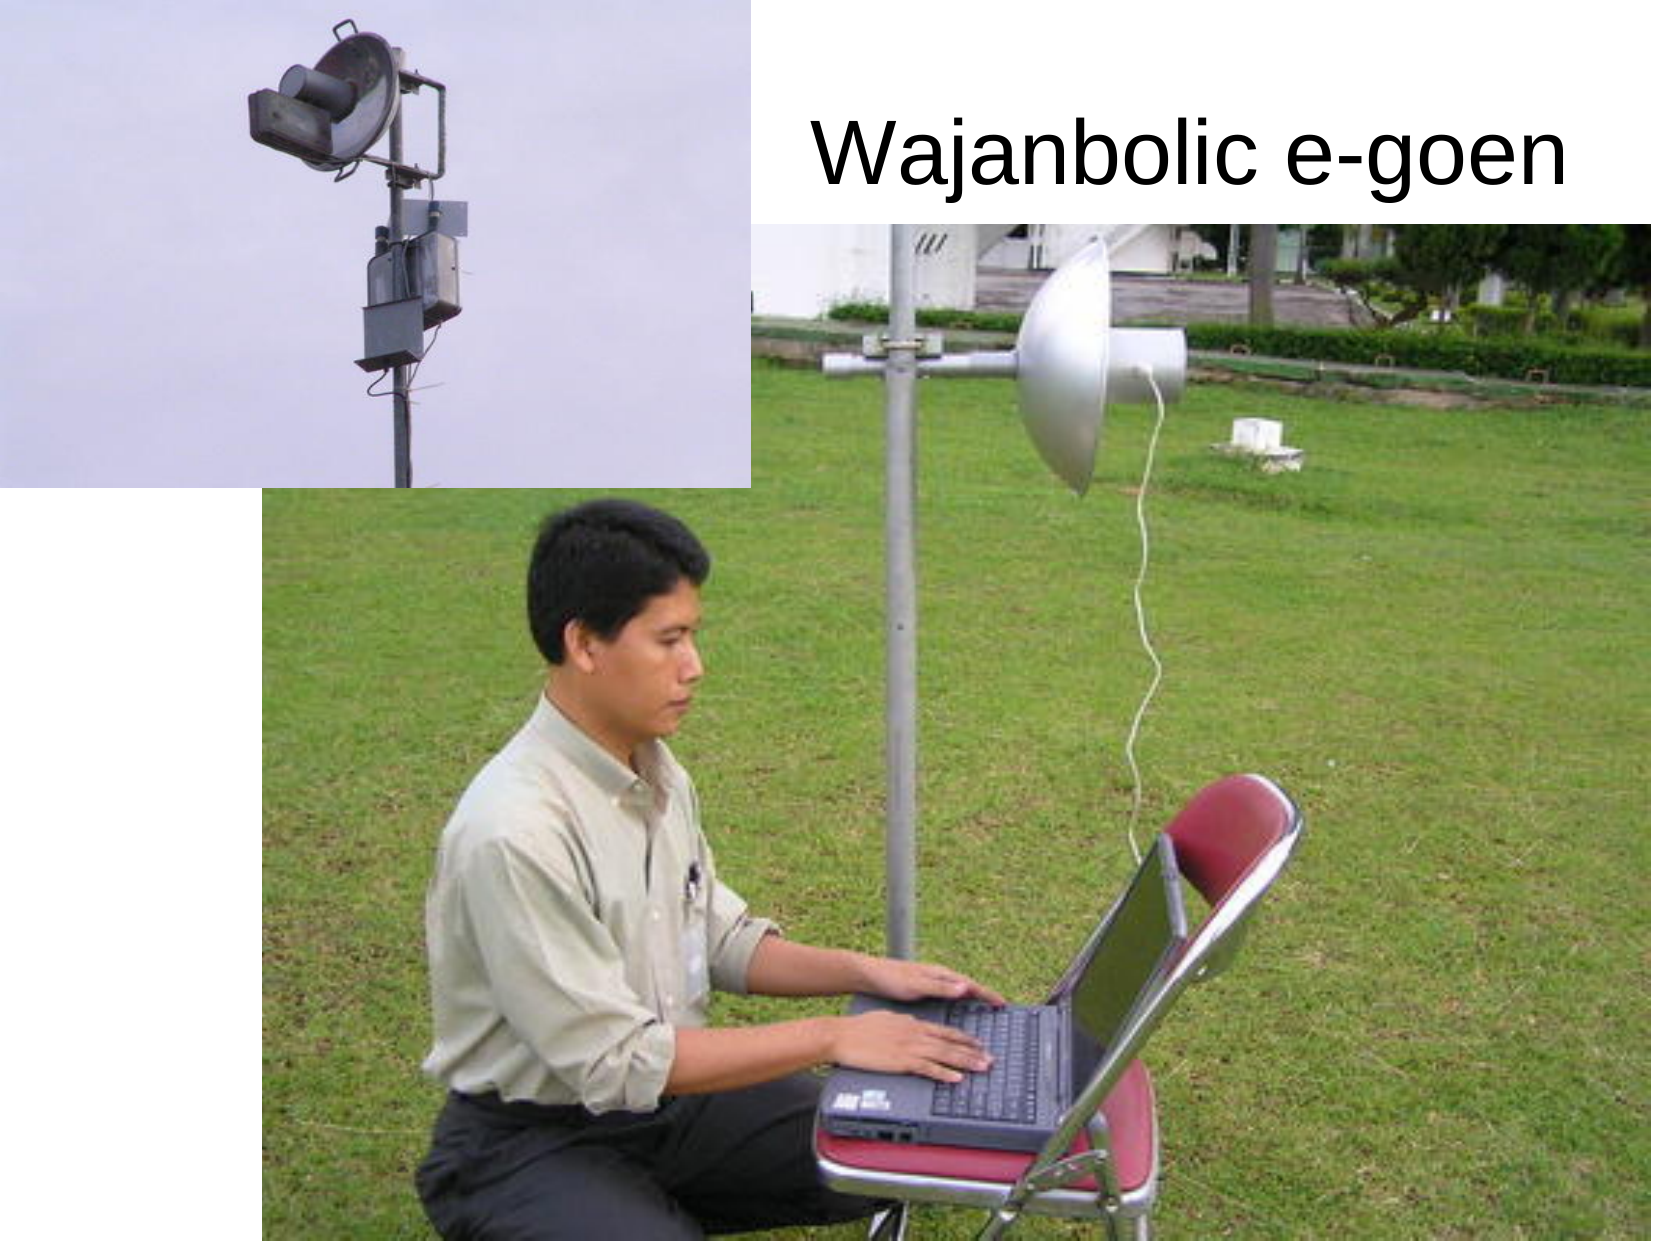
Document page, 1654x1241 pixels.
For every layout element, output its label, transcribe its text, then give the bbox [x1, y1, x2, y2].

title Wajanbolic e-goen [751, 49, 1571, 224]
picture [0, 0, 1651, 1241]
